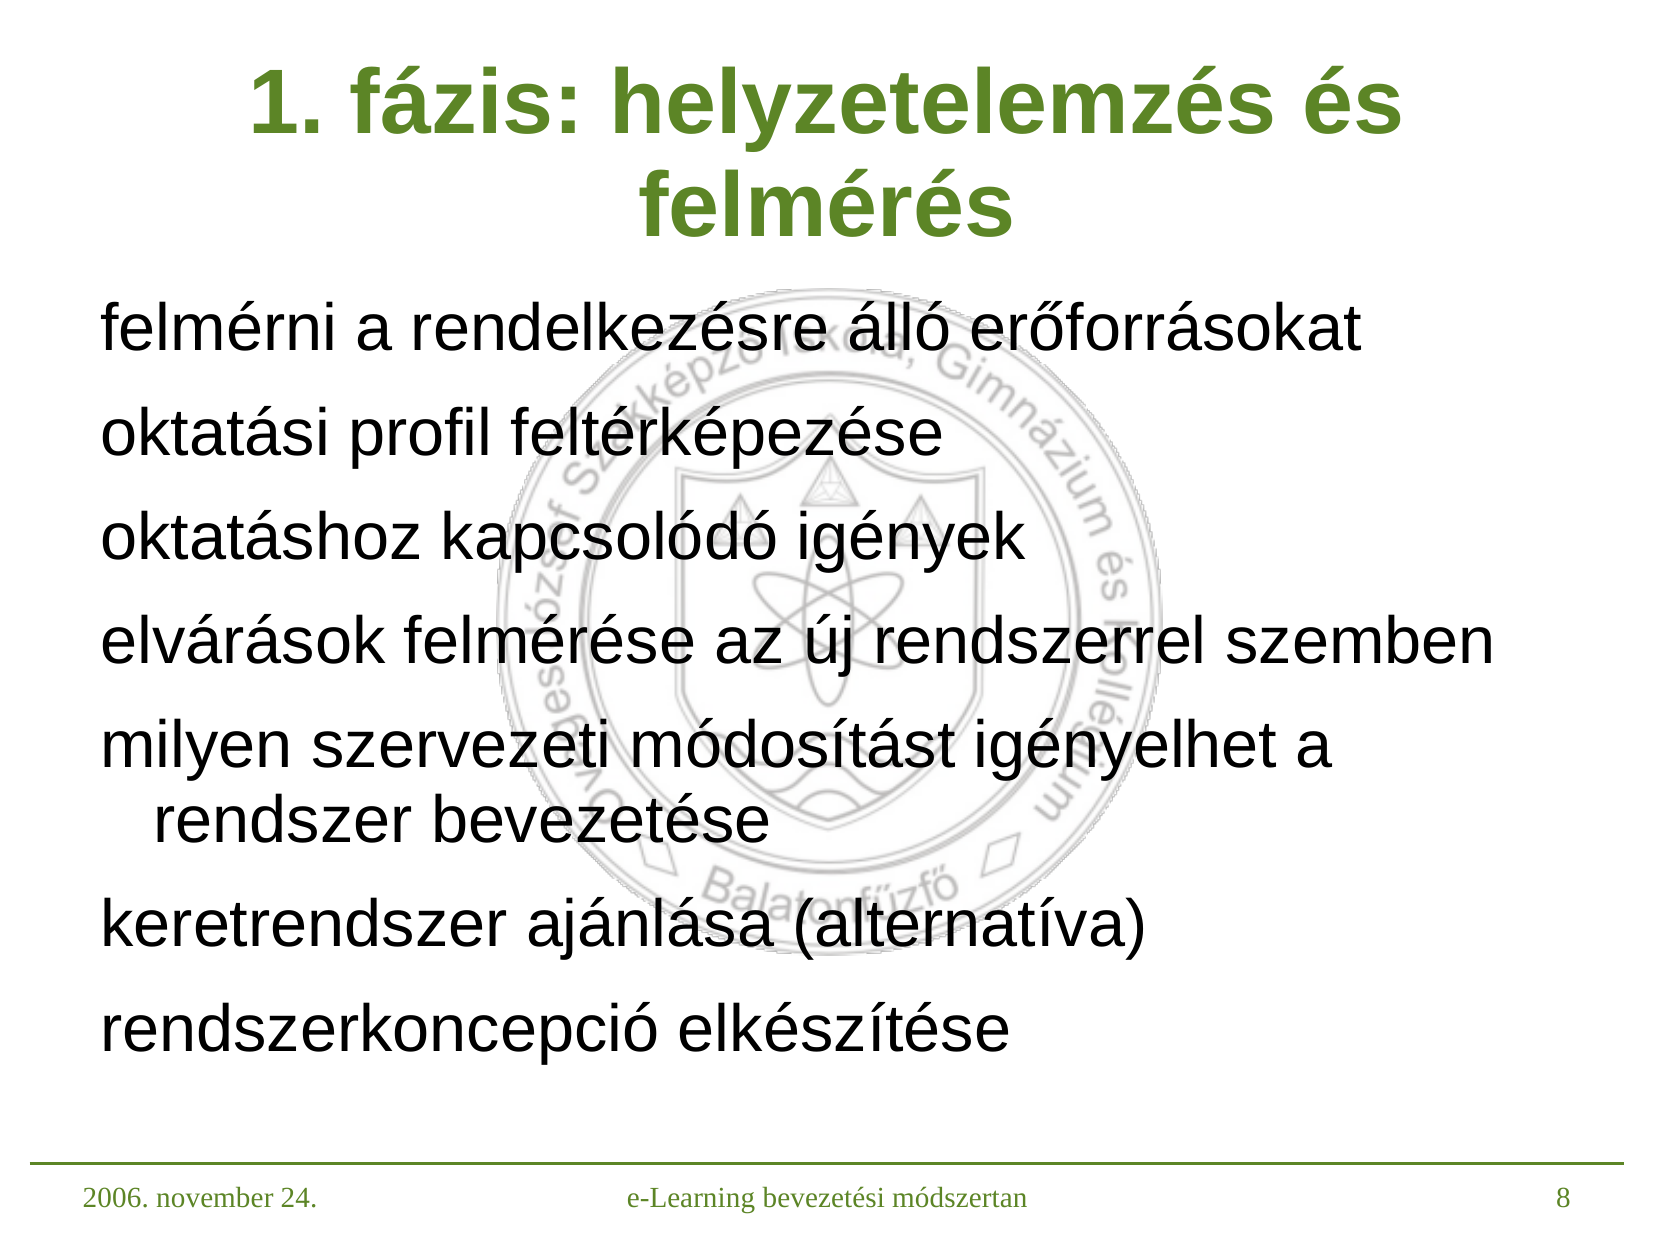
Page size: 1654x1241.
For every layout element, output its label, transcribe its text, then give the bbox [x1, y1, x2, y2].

list felmérni a rendelkezésre álló erőforrásokat oktatási profil feltérképezése oktatáshoz kapcsolódó igények elvárások felmérése az új rendszerrel szemben milyen szervezeti módosítást igényelhet a rendszer bevezetése keretrendszer ajánlása (alternatíva) rendszerkoncepció elkészítése [82, 290, 1571, 1109]
title 1. fázis: helyzetelemzés és felmérés [82, 49, 1571, 257]
